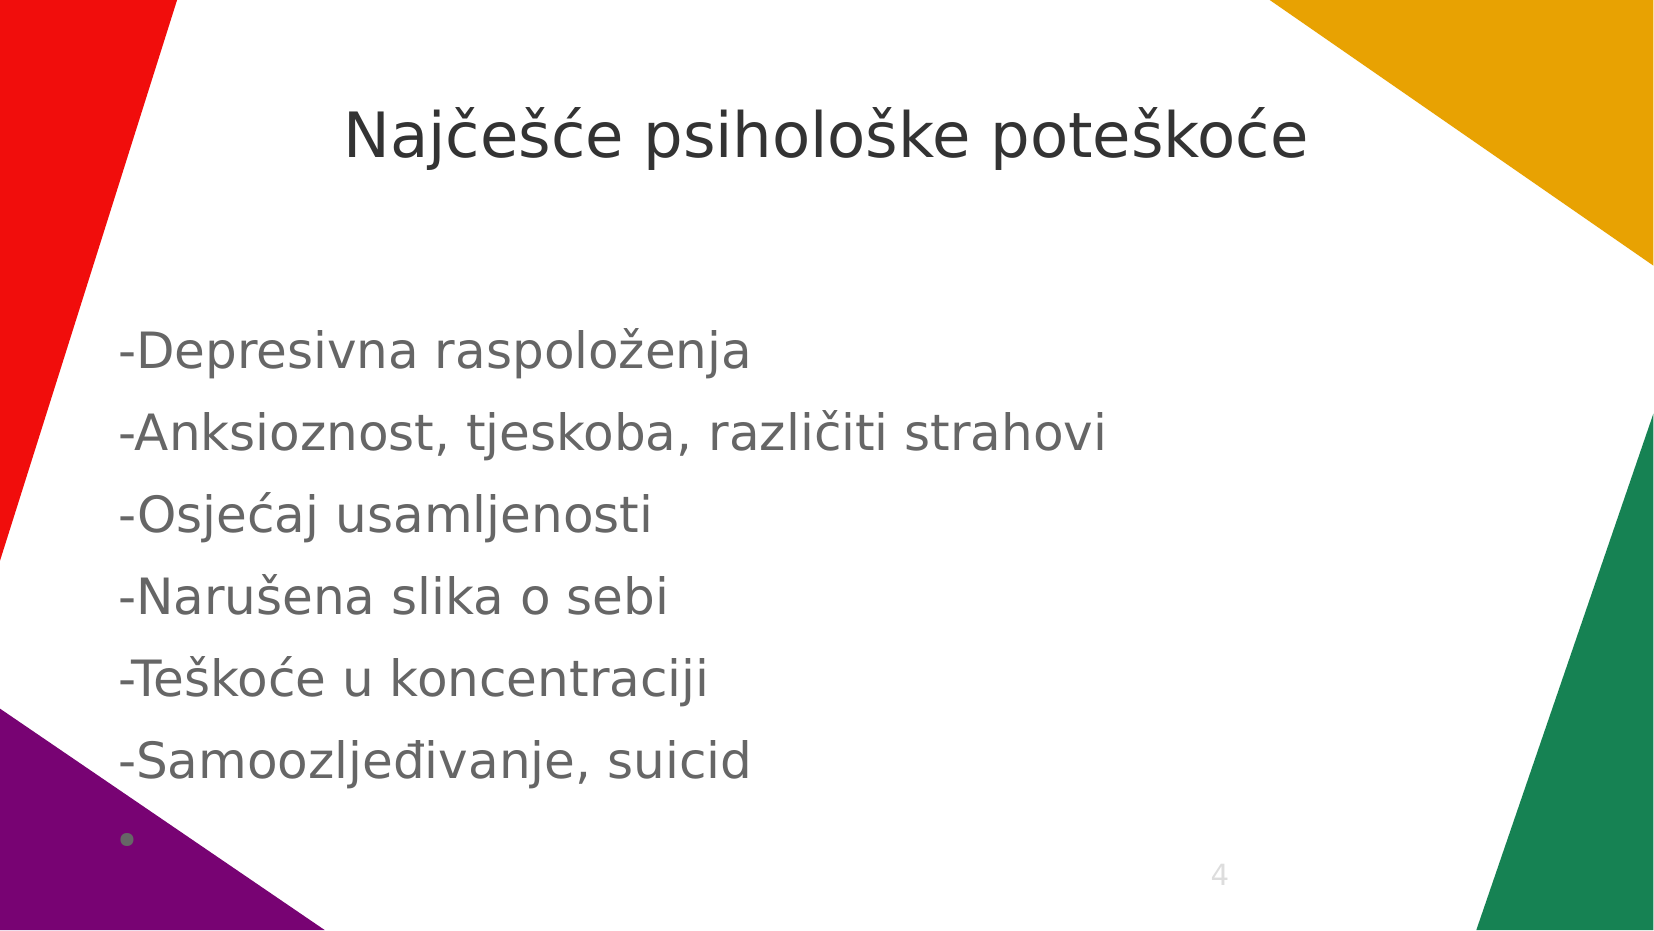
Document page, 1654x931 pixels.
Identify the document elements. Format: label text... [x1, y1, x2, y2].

text_box [1210, 856, 1595, 916]
list -Depresivna raspoloženja -Anksioznost, tjeskoba, različiti strahovi -Osjećaj usamljenosti -Narušena slika o sebi -Teškoće u koncentraciji -Samoozljeđivanje, suicid [118, 236, 1536, 827]
title Najčešće psihološke poteškoće [118, 59, 1536, 207]
